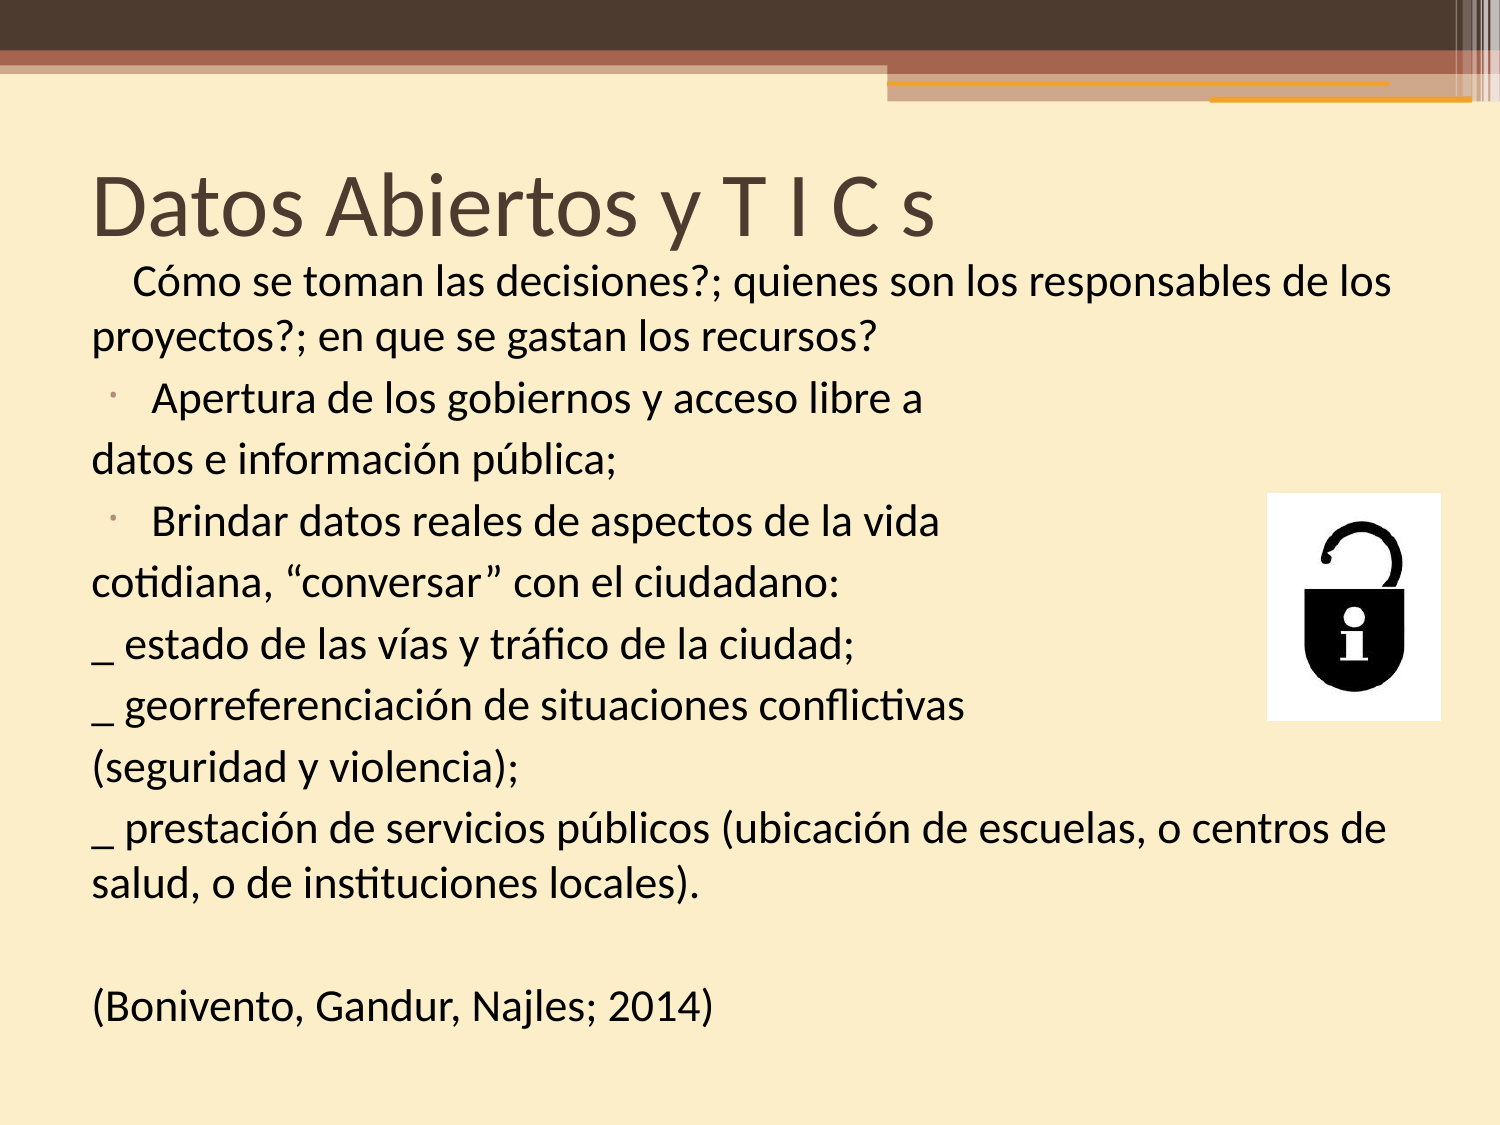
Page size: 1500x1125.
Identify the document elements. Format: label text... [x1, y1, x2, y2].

picture [1267, 493, 1441, 721]
list Cómo se toman las decisiones?; quienes son los responsables de los proyectos?; en que se gastan los recursos? Apertura de los gobiernos y acceso libre a datos e información pública; Brindar datos reales de aspectos de la vida cotidiana, “conversar” con el ciudadano: _ estado de las vías y tráfico de la ciudad; _ georreferenciación de situaciones conflictivas (seguridad y violencia); _ prestación de servicios públicos (ubicación de escuelas, o centros de salud, o de instituciones locales). (Bonivento, Gandur, Najles; 2014) [76, 243, 1473, 1094]
title Datos Abiertos y T I C s [76, 137, 1427, 243]
